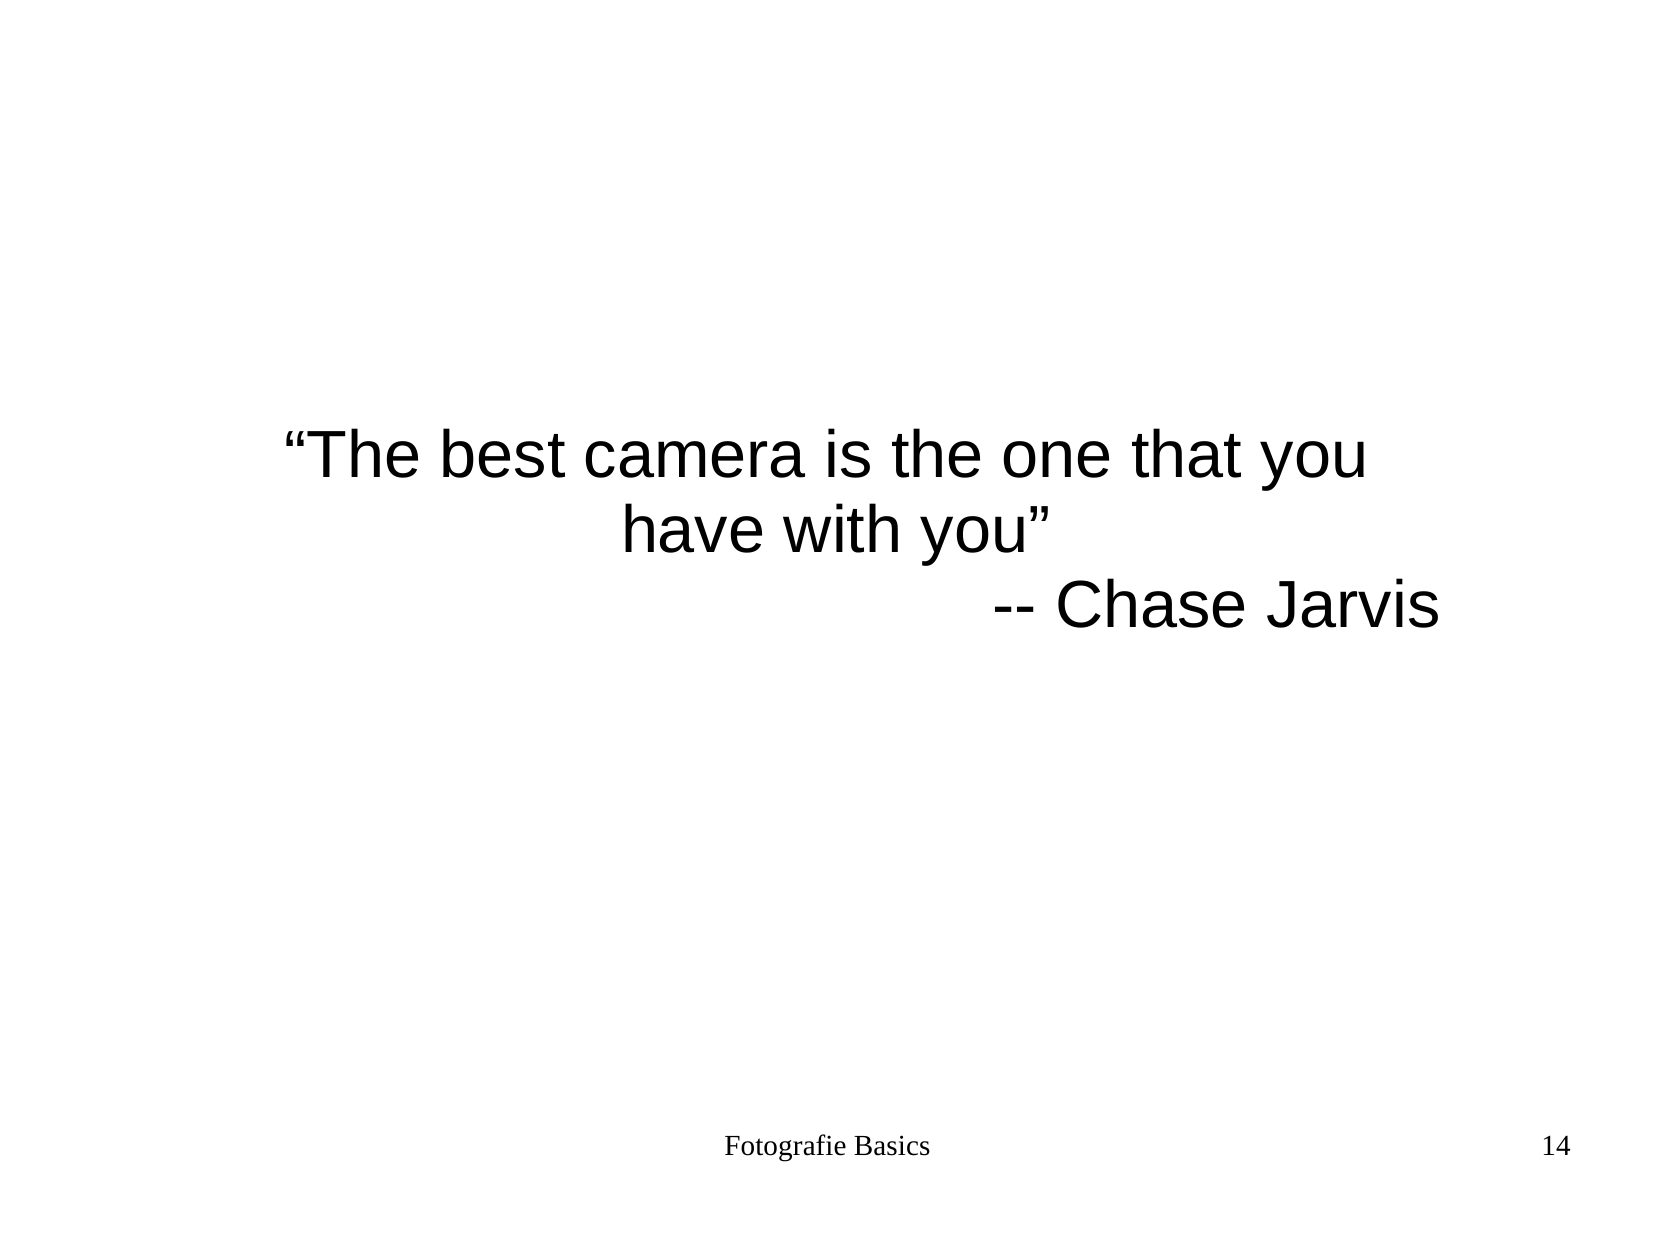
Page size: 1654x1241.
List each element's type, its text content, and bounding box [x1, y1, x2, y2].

subtitle “The best camera is the one that you have with you” -- Chase Jarvis [82, 49, 1571, 1010]
